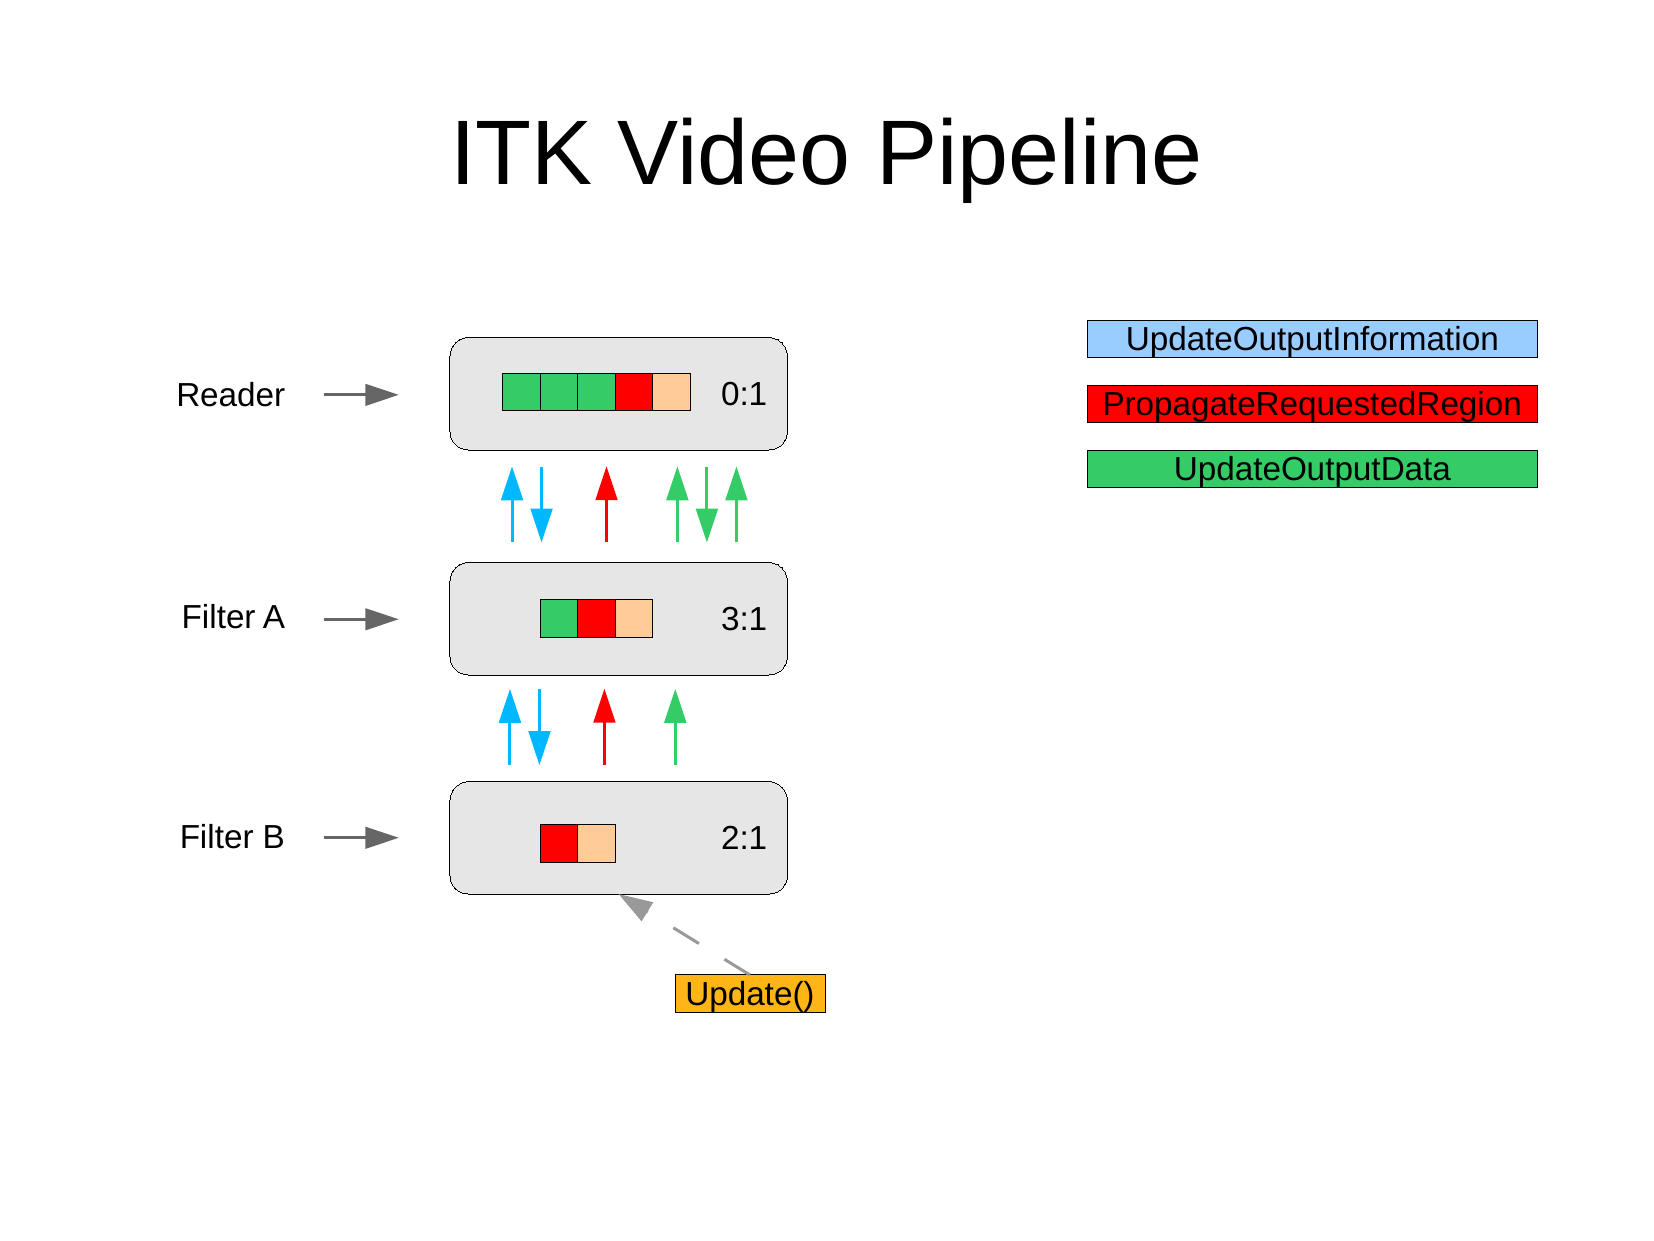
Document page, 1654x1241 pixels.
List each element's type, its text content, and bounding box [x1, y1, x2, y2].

text_box UpdateOutputData [1087, 450, 1538, 488]
text_box 0:1 [449, 337, 788, 451]
text_box UpdateOutputInformation [1087, 320, 1538, 358]
text_box Reader [112, 369, 301, 422]
text_box Filter B [112, 810, 301, 863]
text_box 3:1 [449, 562, 788, 676]
title ITK Video Pipeline [82, 56, 1571, 250]
text_box Update() [675, 974, 826, 1013]
text_box 2:1 [449, 781, 788, 895]
text_box [540, 599, 653, 638]
text_box PropagateRequestedRegion [1087, 385, 1538, 423]
text_box [502, 373, 691, 411]
text_box [540, 824, 616, 863]
text_box Filter A [112, 591, 301, 644]
